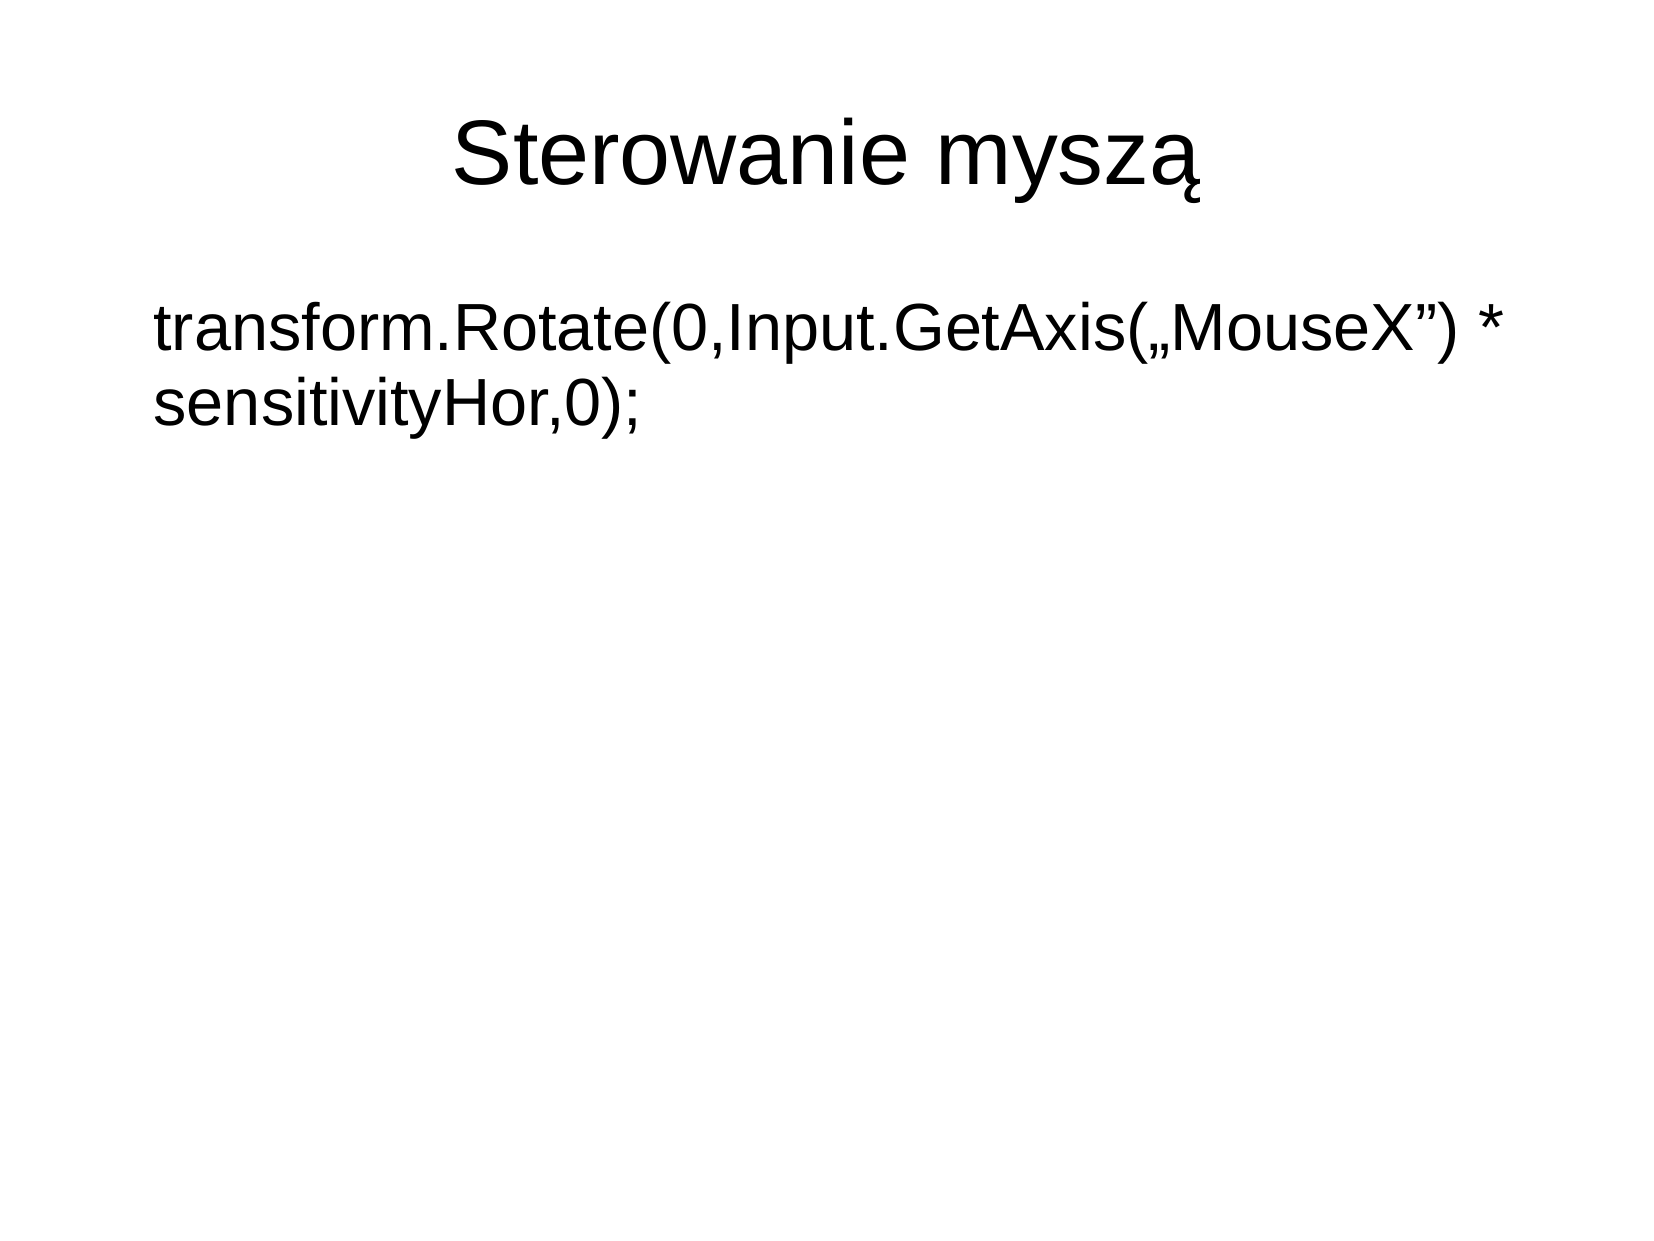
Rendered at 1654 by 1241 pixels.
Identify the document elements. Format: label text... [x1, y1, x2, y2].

list transform.Rotate(0,Input.GetAxis(„MouseX”) * sensitivityHor,0); [82, 290, 1571, 1010]
title Sterowanie myszą [82, 49, 1571, 257]
